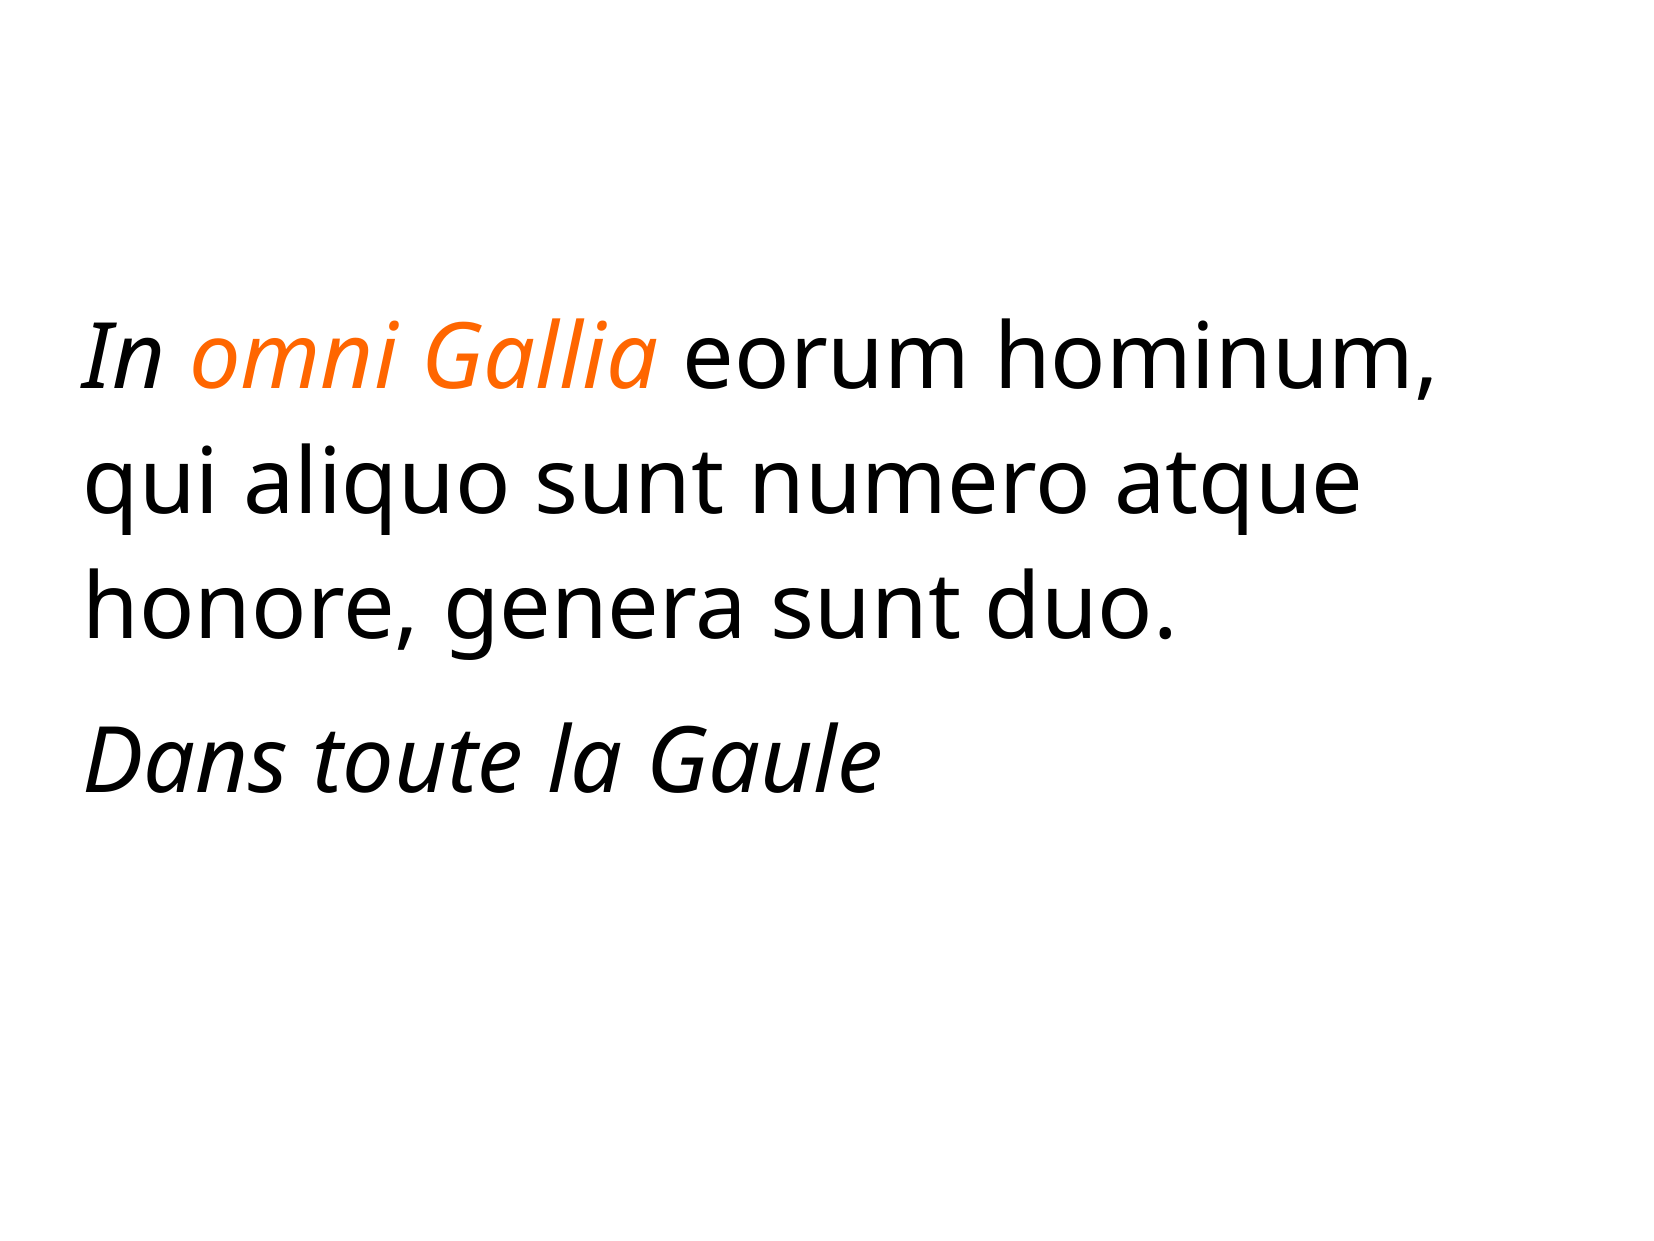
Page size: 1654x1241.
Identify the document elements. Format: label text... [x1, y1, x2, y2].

list In omni Gallia eorum hominum, qui aliquo sunt numero atque honore, genera sunt duo. Dans toute la Gaule [82, 290, 1571, 1109]
